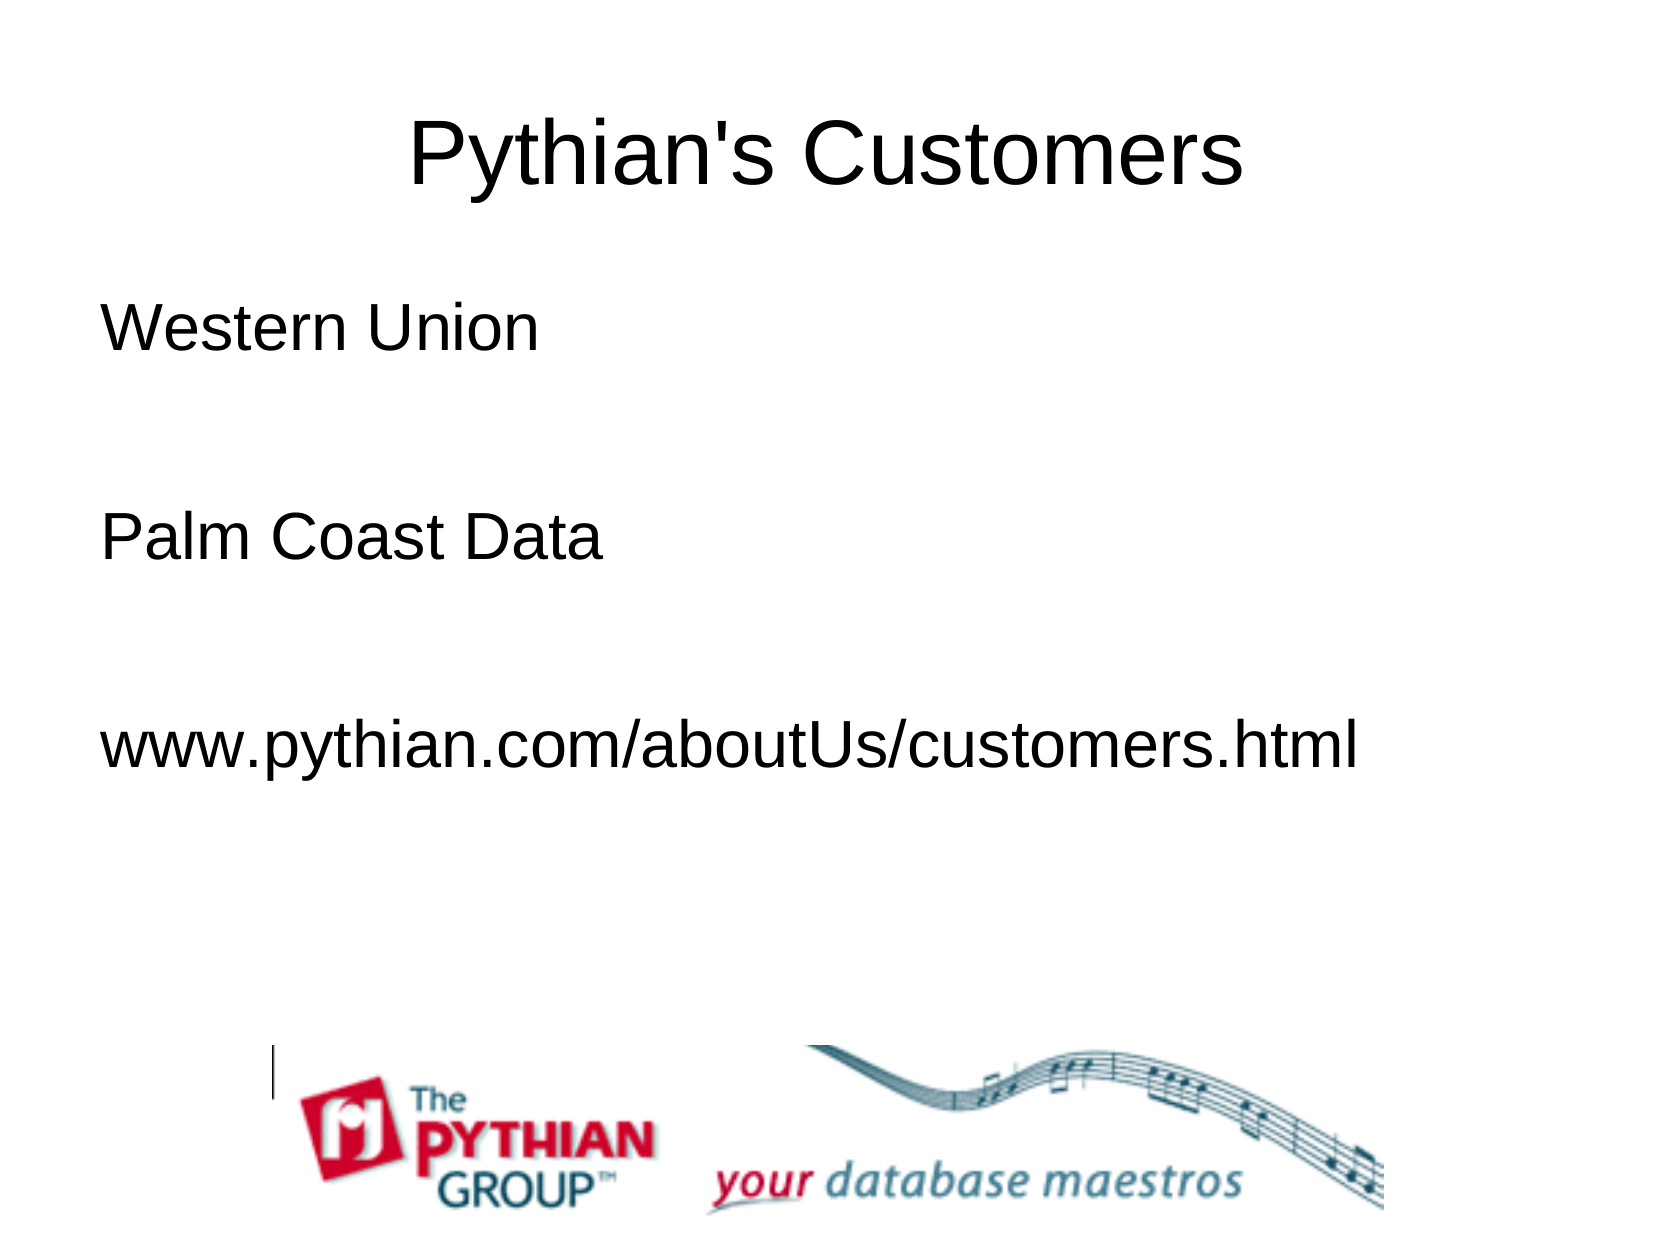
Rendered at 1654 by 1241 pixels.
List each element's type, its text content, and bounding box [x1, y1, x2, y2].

title Pythian's Customers [82, 49, 1571, 257]
picture [272, 1094, 1384, 1241]
list Western Union Palm Coast Data www.pythian.com/aboutUs/customers.html [82, 290, 1571, 1094]
